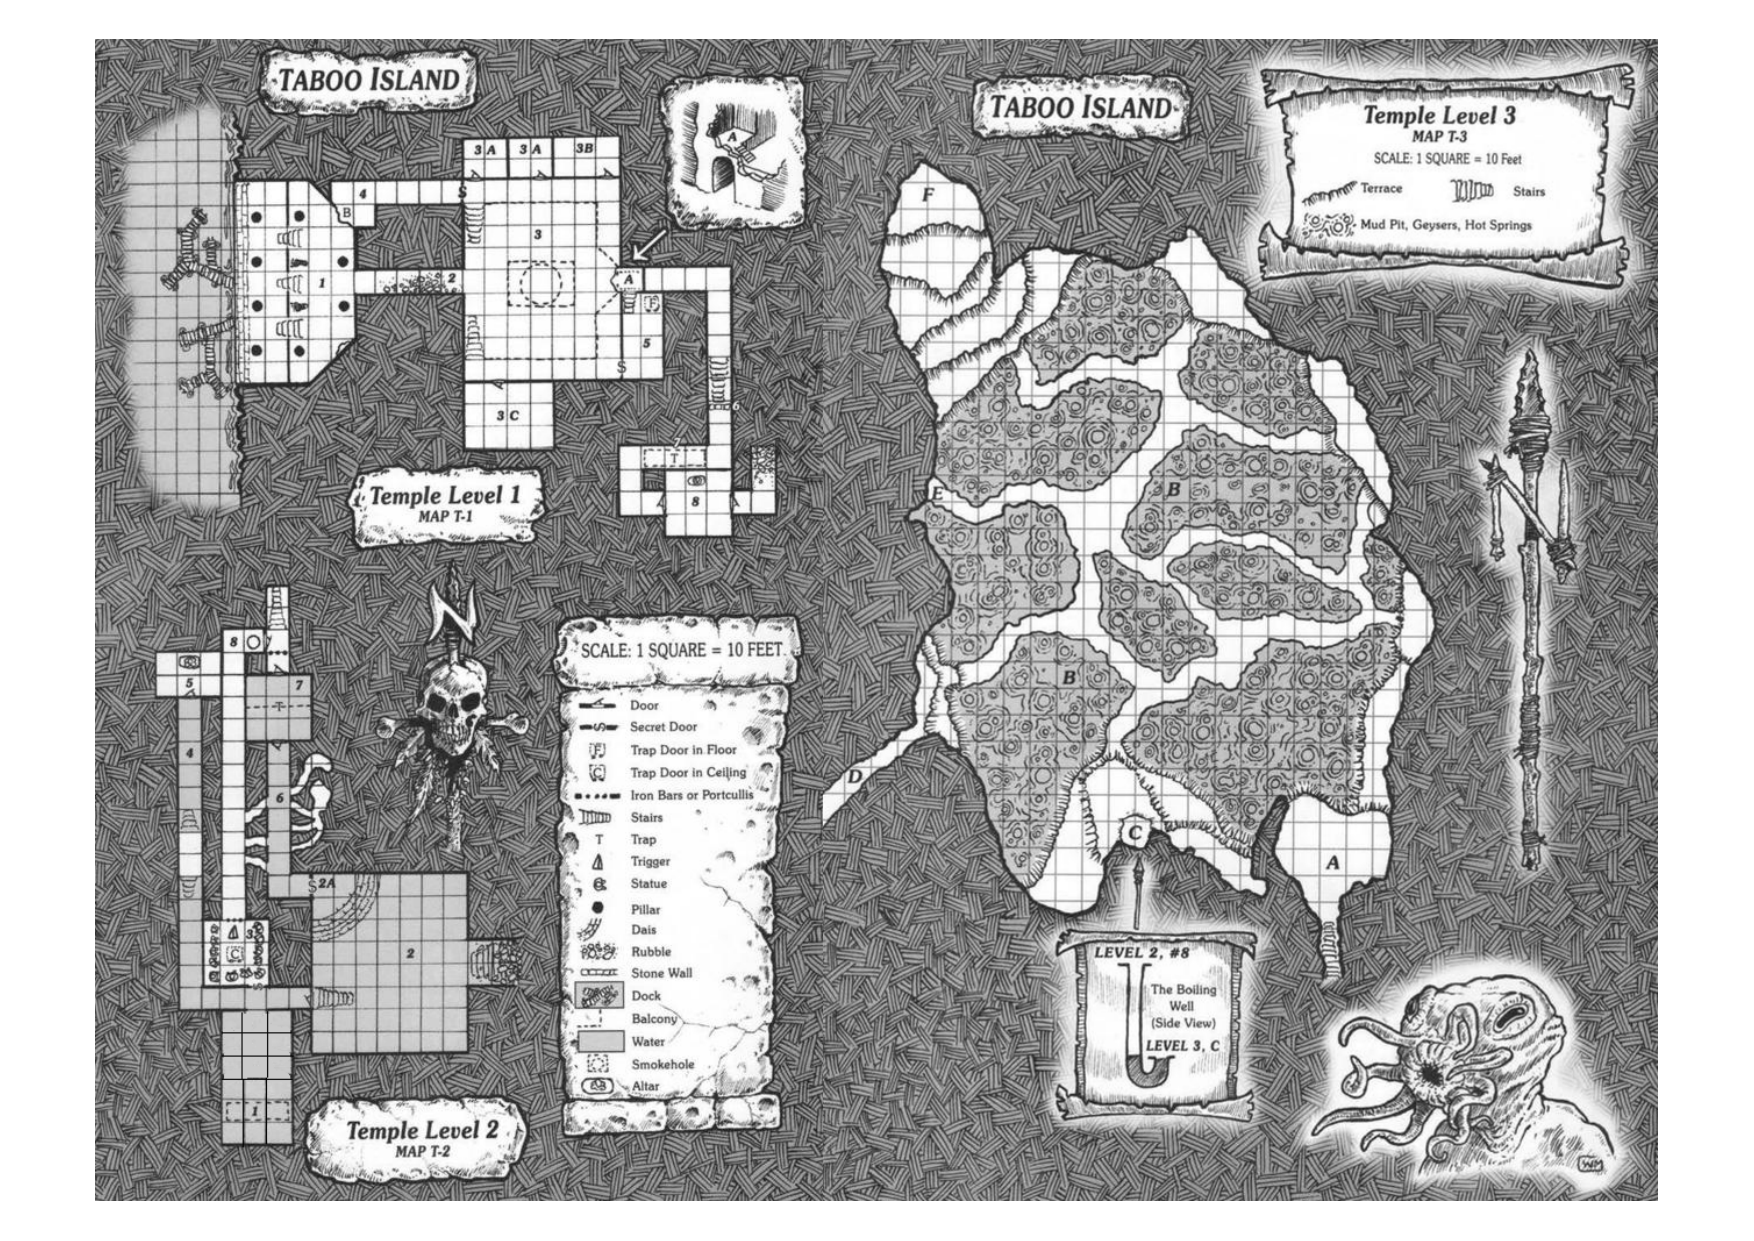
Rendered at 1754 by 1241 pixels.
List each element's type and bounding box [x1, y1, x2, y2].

picture [95, 39, 1658, 1201]
